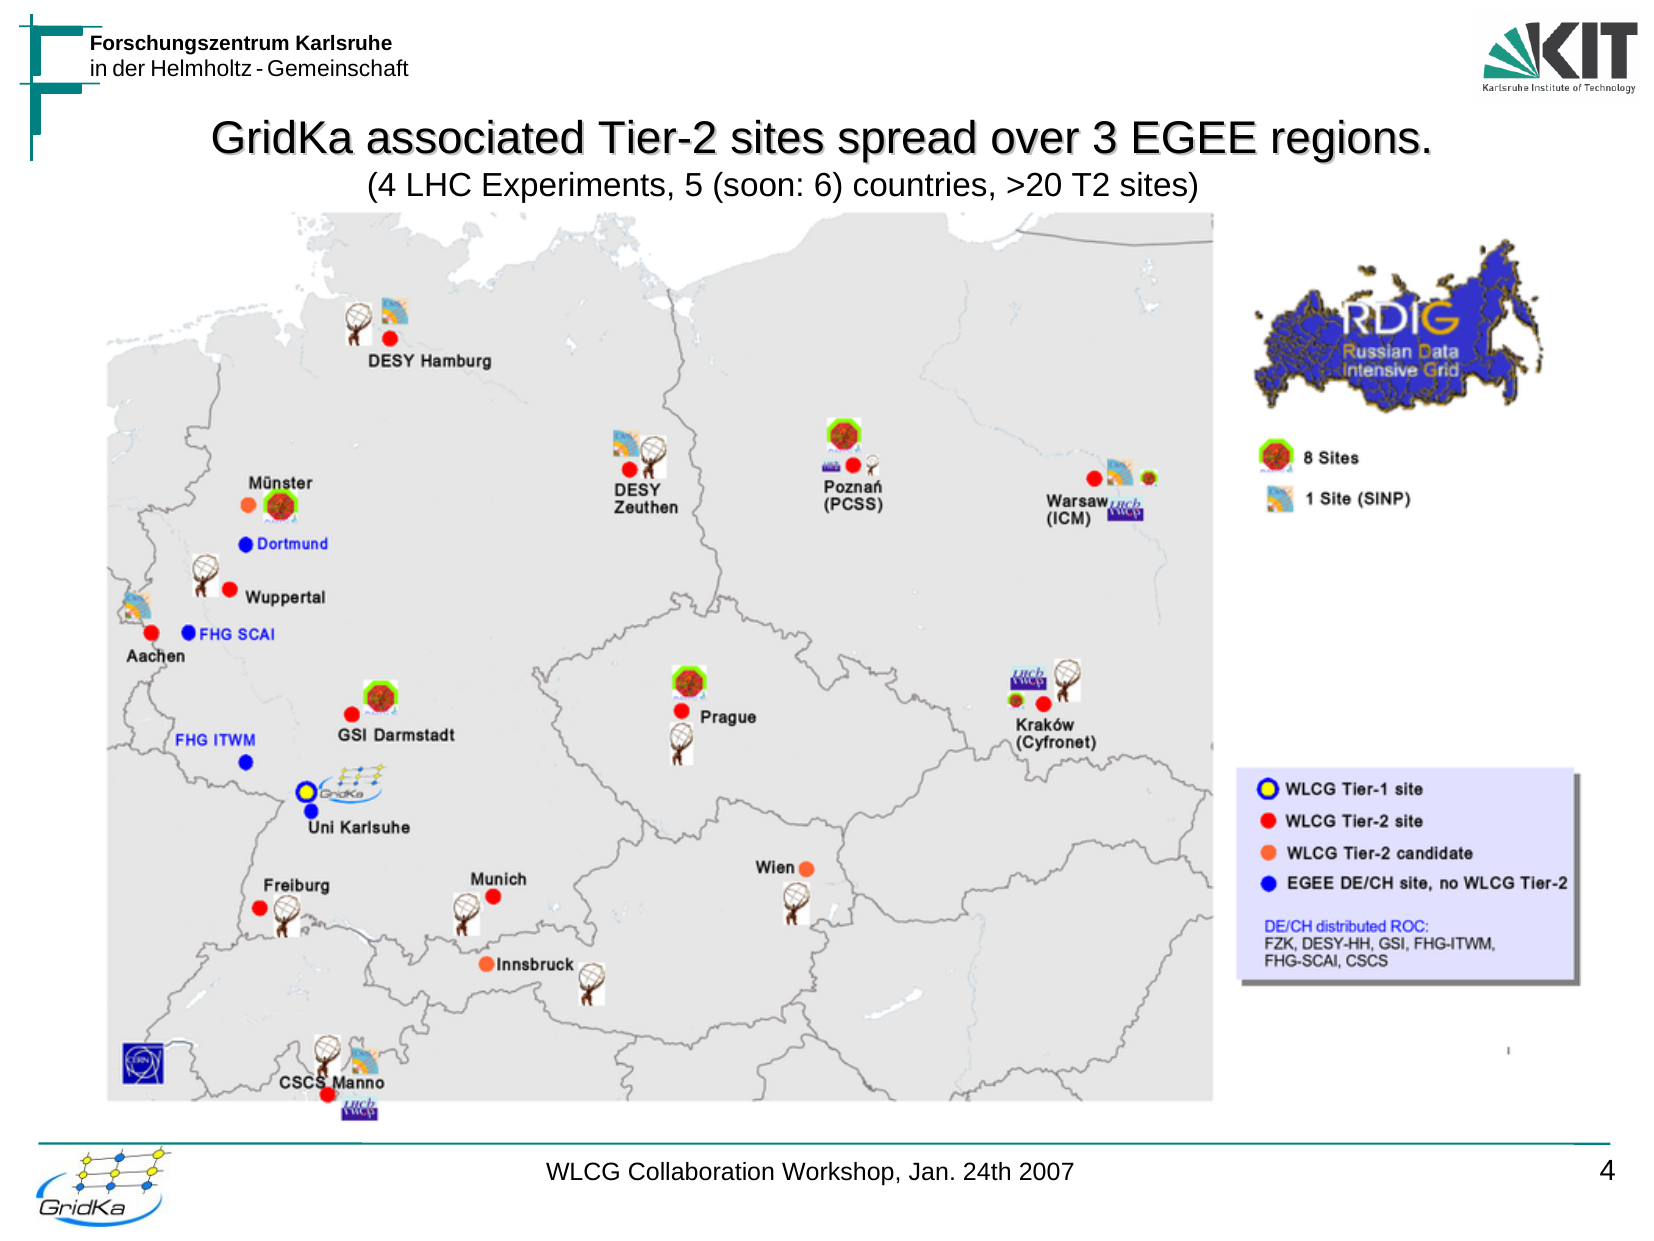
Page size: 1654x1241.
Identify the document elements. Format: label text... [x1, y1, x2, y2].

picture [1470, 11, 1641, 102]
text_box GridKa associated Tier-2 sites spread over 3 EGEE regions. (4 LHC Experiments, 5 (soon: 6) countries, >20 T2 sites) [195, 104, 1449, 205]
picture [102, 205, 1586, 1124]
picture [36, 1145, 172, 1227]
